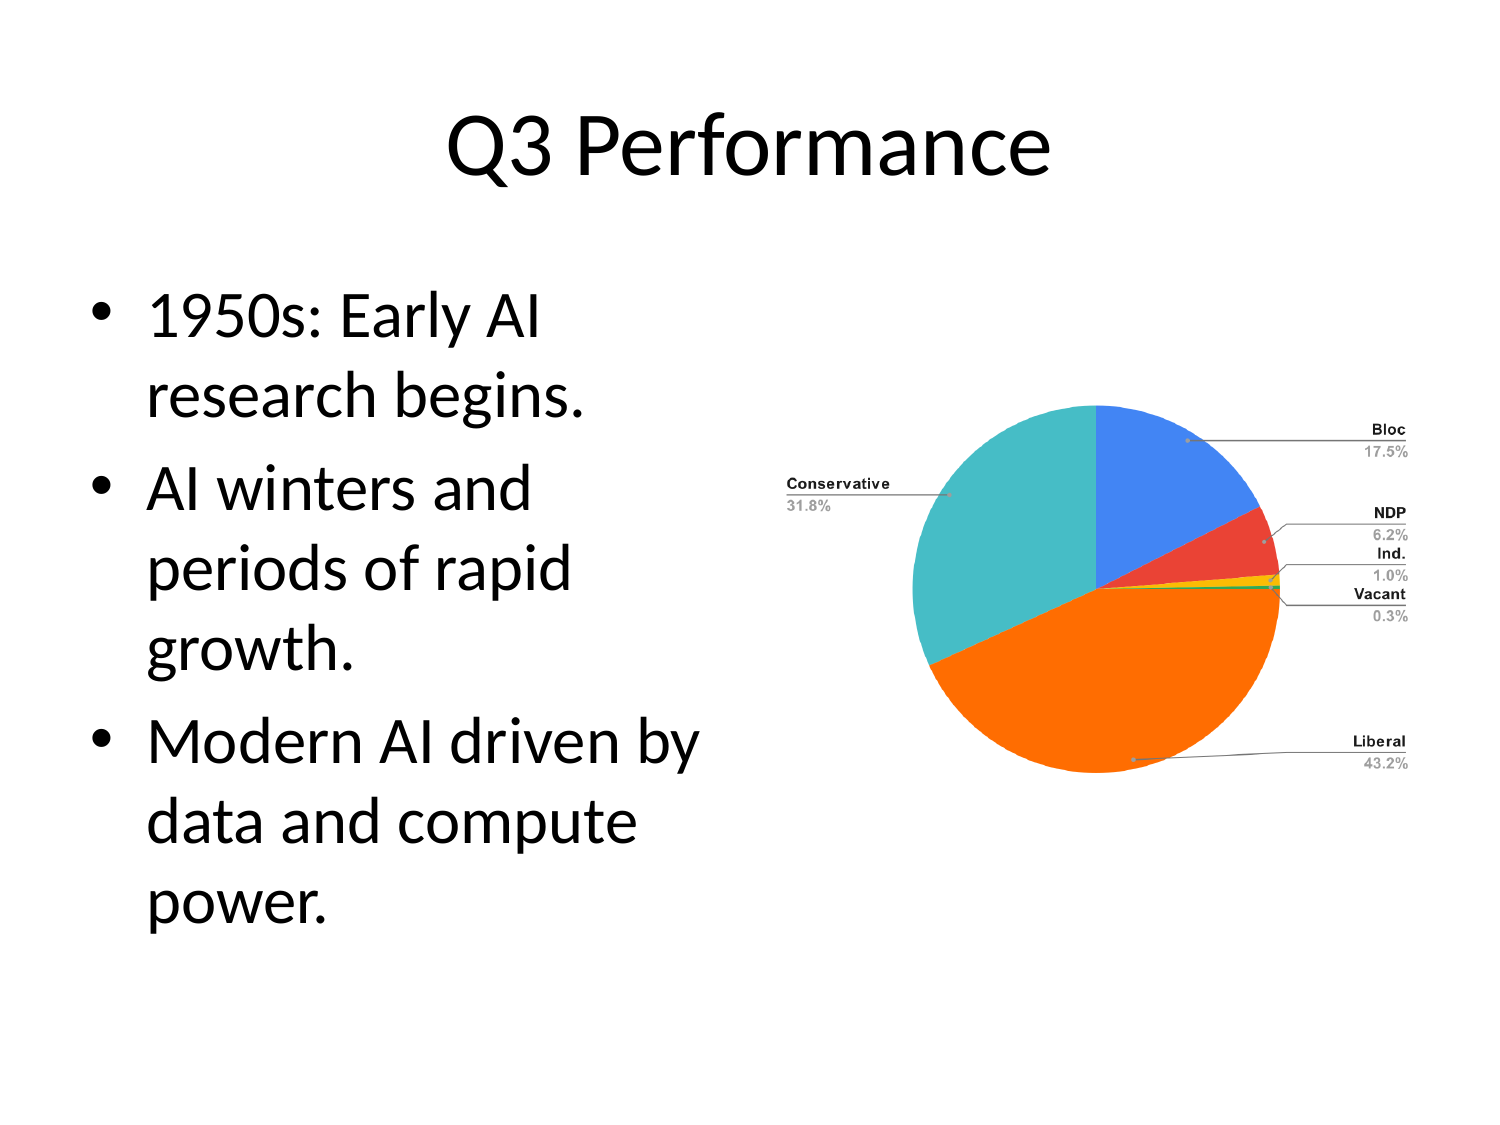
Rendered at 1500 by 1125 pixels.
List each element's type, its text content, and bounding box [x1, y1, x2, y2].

picture [766, 385, 1426, 794]
list 1950s: Early AI research begins. AI winters and periods of rapid growth. Modern AI driven by data and compute power. [75, 263, 734, 916]
title Q3 Performance [75, 44, 1425, 233]
